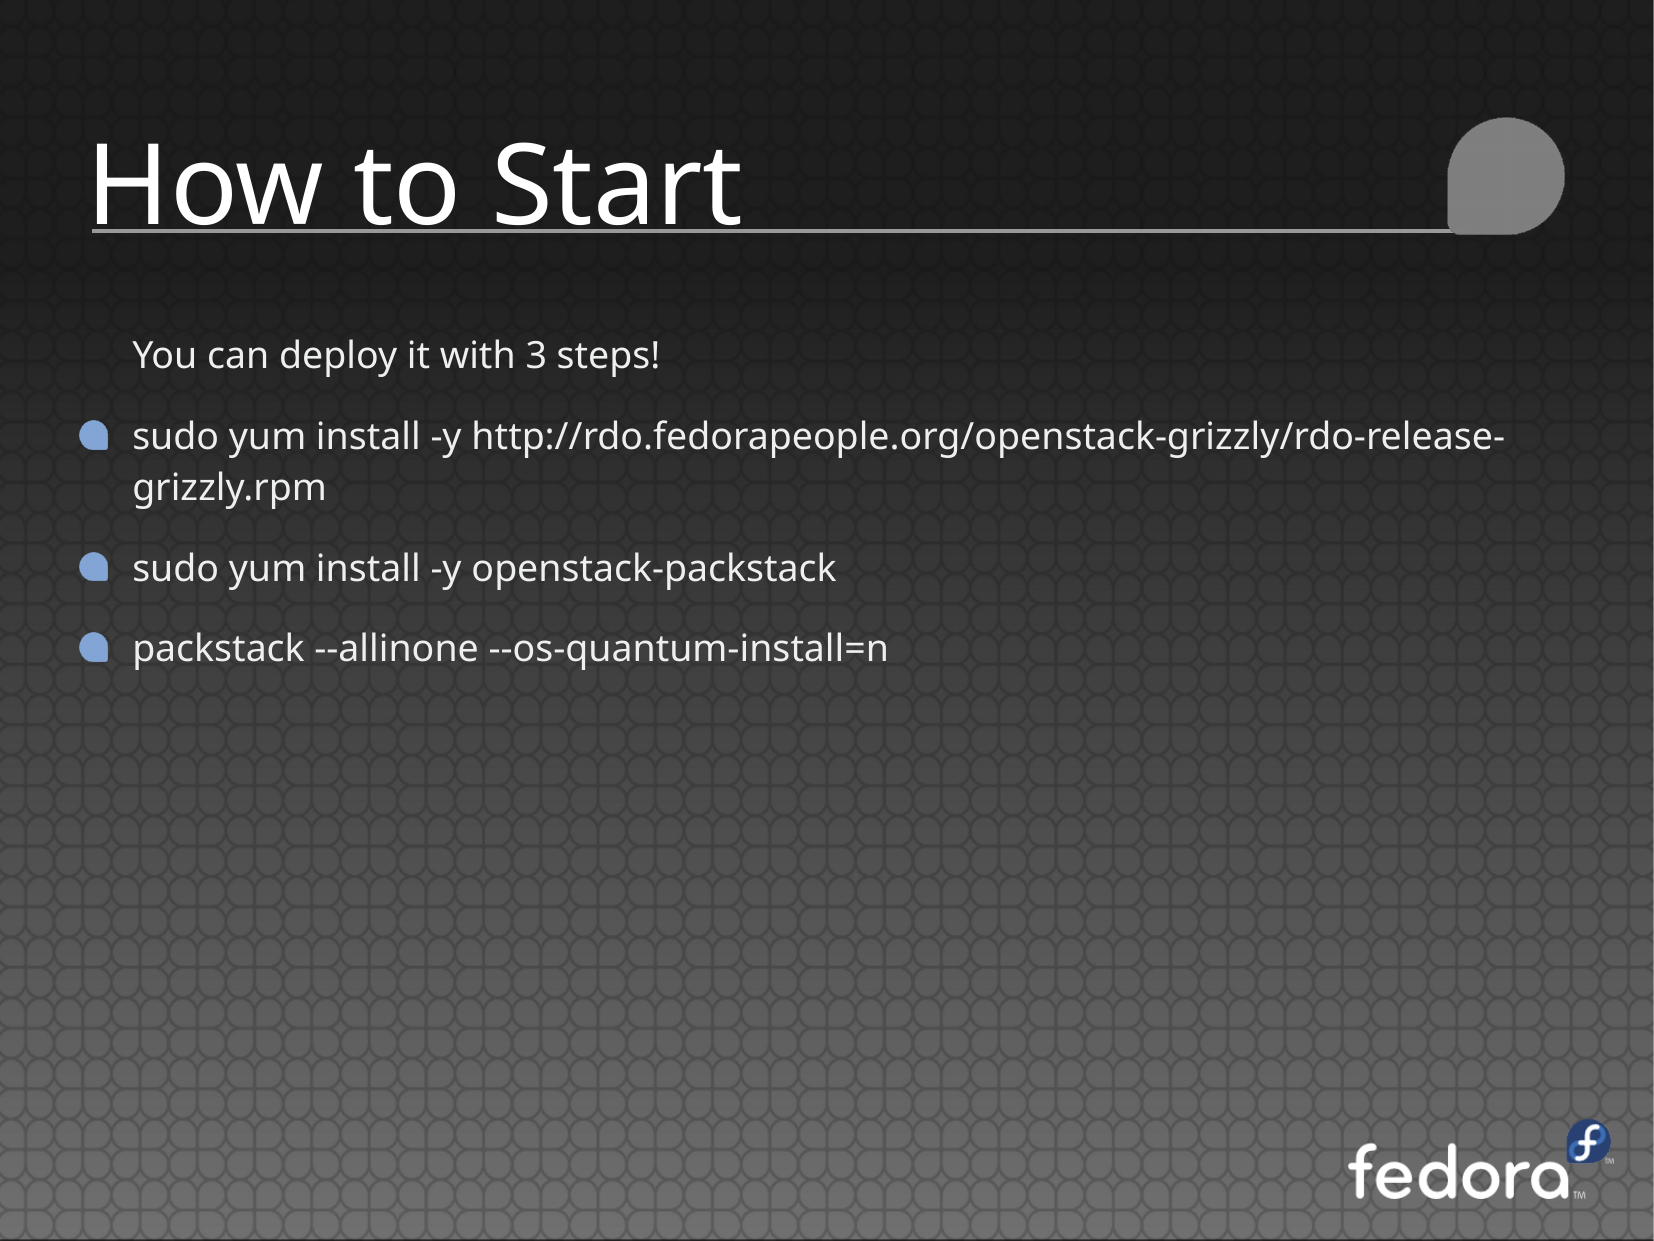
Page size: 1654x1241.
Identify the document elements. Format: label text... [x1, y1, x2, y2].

picture [0, 0, 1654, 1241]
title How to Start [86, 112, 1576, 249]
list You can deploy it with 3 steps! sudo yum install -y http://rdo.fedorapeople.org/openstack-grizzly/rdo-release-grizzly.rpm sudo yum install -y openstack-packstack packstack --allinone --os-quantum-install=n [61, 328, 1550, 1241]
